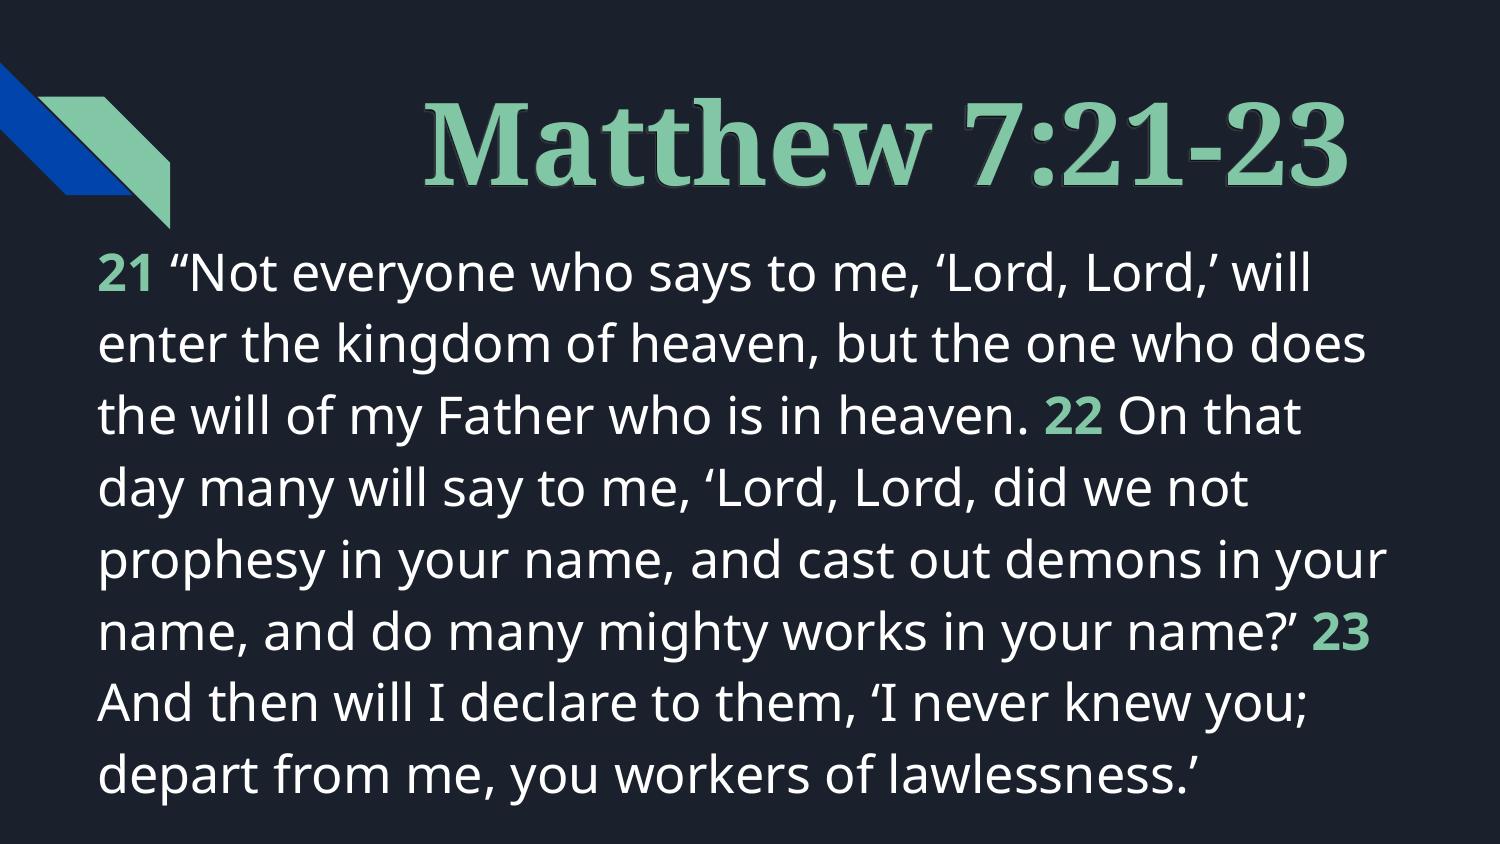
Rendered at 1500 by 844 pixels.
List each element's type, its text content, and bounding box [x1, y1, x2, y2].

title Matthew 7:21-23 [212, 64, 1368, 214]
list 21 “Not everyone who says to me, ‘Lord, Lord,’ will enter the kingdom of heaven, but the one who does the will of my Father who is in heaven. 22 On that day many will say to me, ‘Lord, Lord, did we not prophesy in your name, and cast out demons in your name, and do many mighty works in your name?’ 23 And then will I declare to them, ‘I never knew you; depart from me, you workers of lawlessness.’ [82, 214, 1418, 791]
